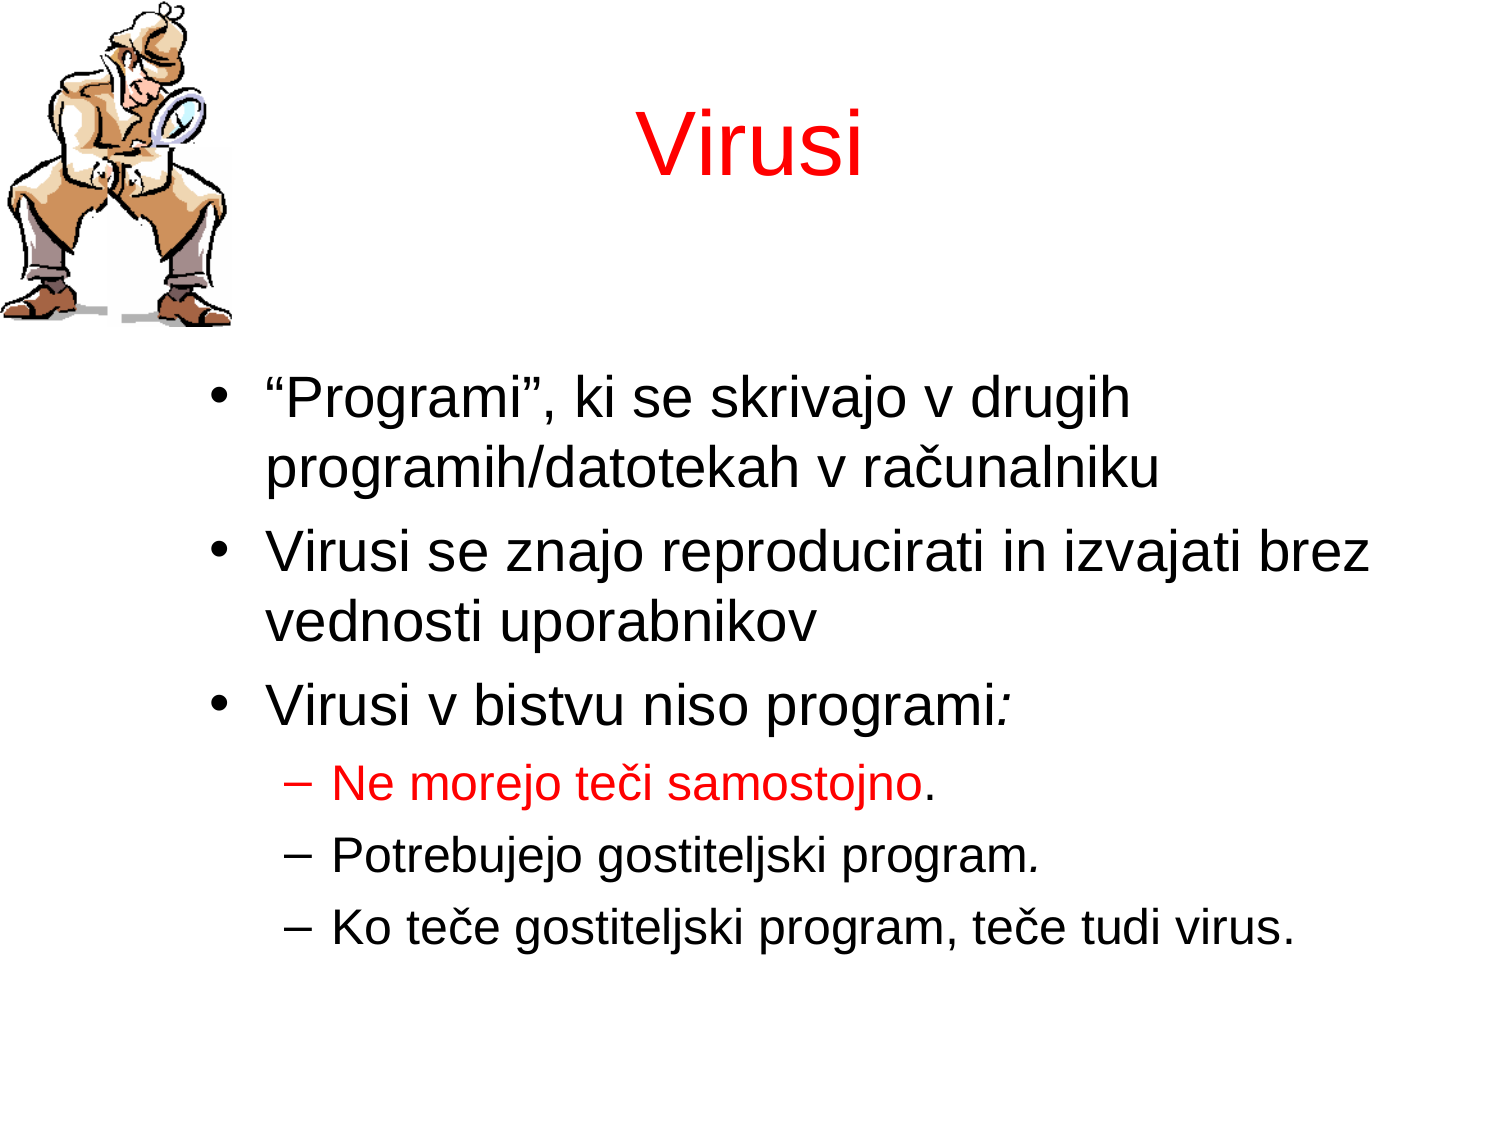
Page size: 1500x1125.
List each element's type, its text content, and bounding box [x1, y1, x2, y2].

list “Programi”, ki se skrivajo v drugih programih/datotekah v računalniku Virusi se znajo reproducirati in izvajati brez vednosti uporabnikov Virusi v bistvu niso programi: Ne morejo teči samostojno. Potrebujejo gostiteljski program. Ko teče gostiteljski program, teče tudi virus. [194, 267, 1449, 1010]
title Virusi [264, 45, 1426, 233]
text_box [0, 0, 264, 327]
